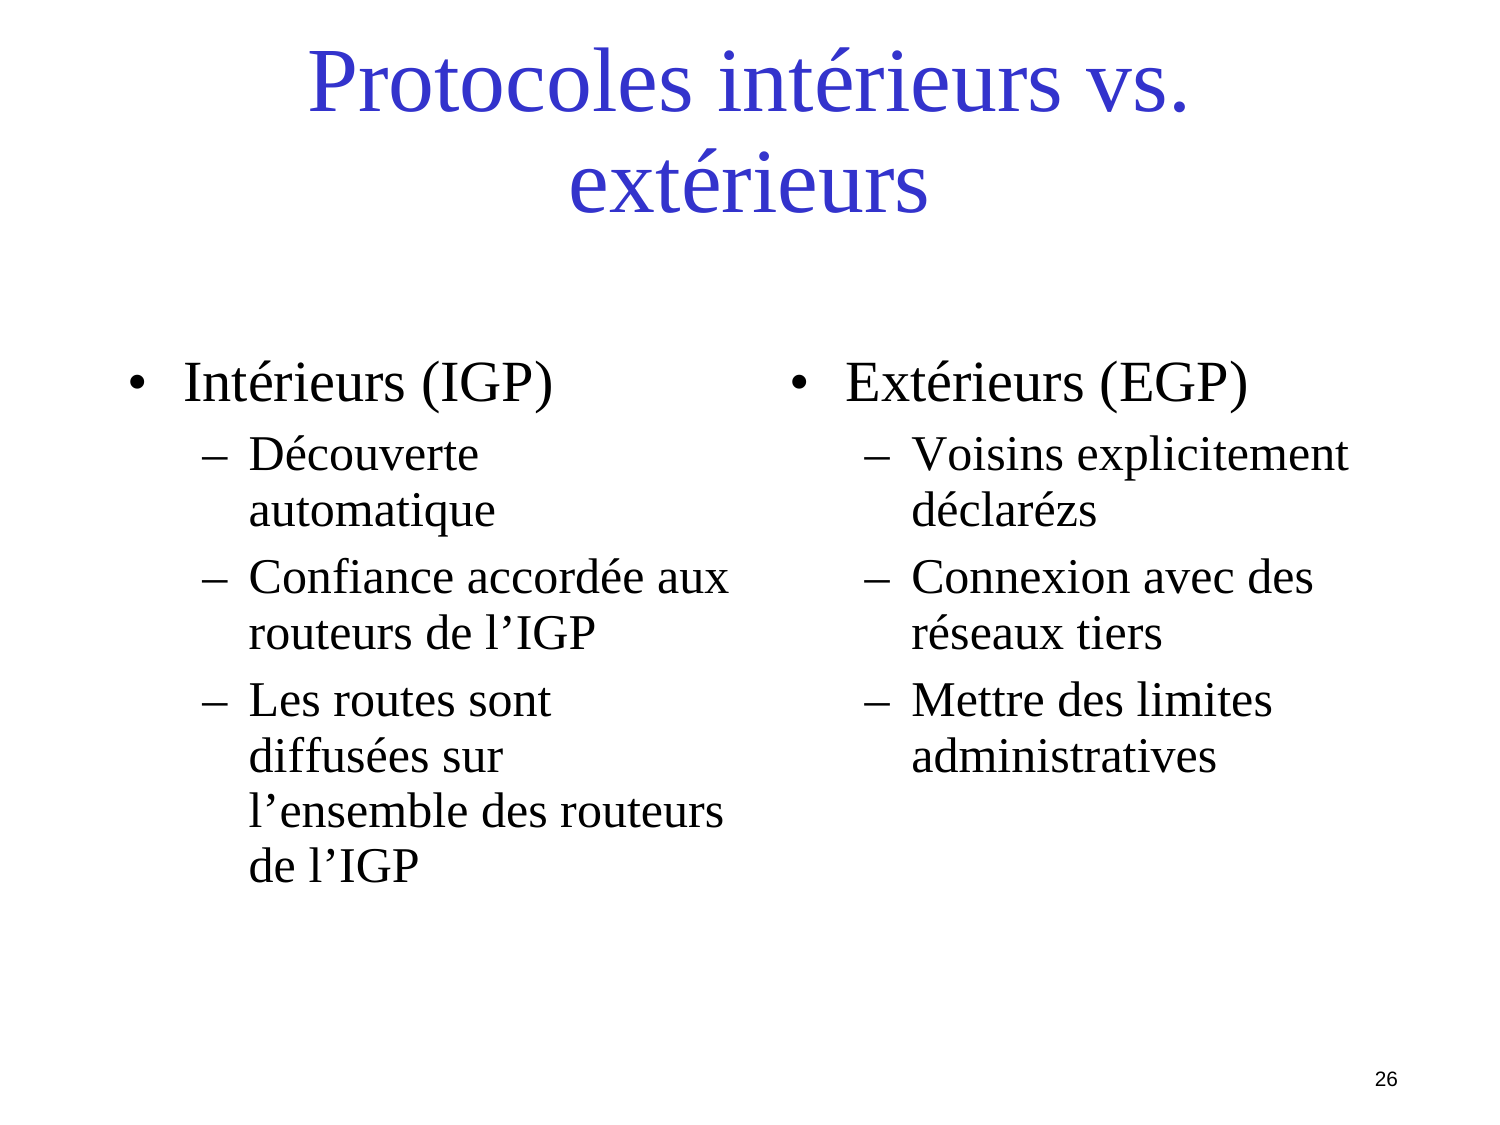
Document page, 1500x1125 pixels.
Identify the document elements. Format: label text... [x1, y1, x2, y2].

list Intérieurs (IGP) Découverte automatique Confiance accordée aux routeurs de l’IGP Les routes sont diffusées sur l’ensemble des routeurs de l’IGP [112, 262, 750, 1026]
title Protocoles intérieurs vs. extérieurs [112, 13, 1388, 249]
list Extérieurs (EGP) Voisins explicitement déclarézs Connexion avec des réseaux tiers Mettre des limites administratives [774, 262, 1413, 1026]
